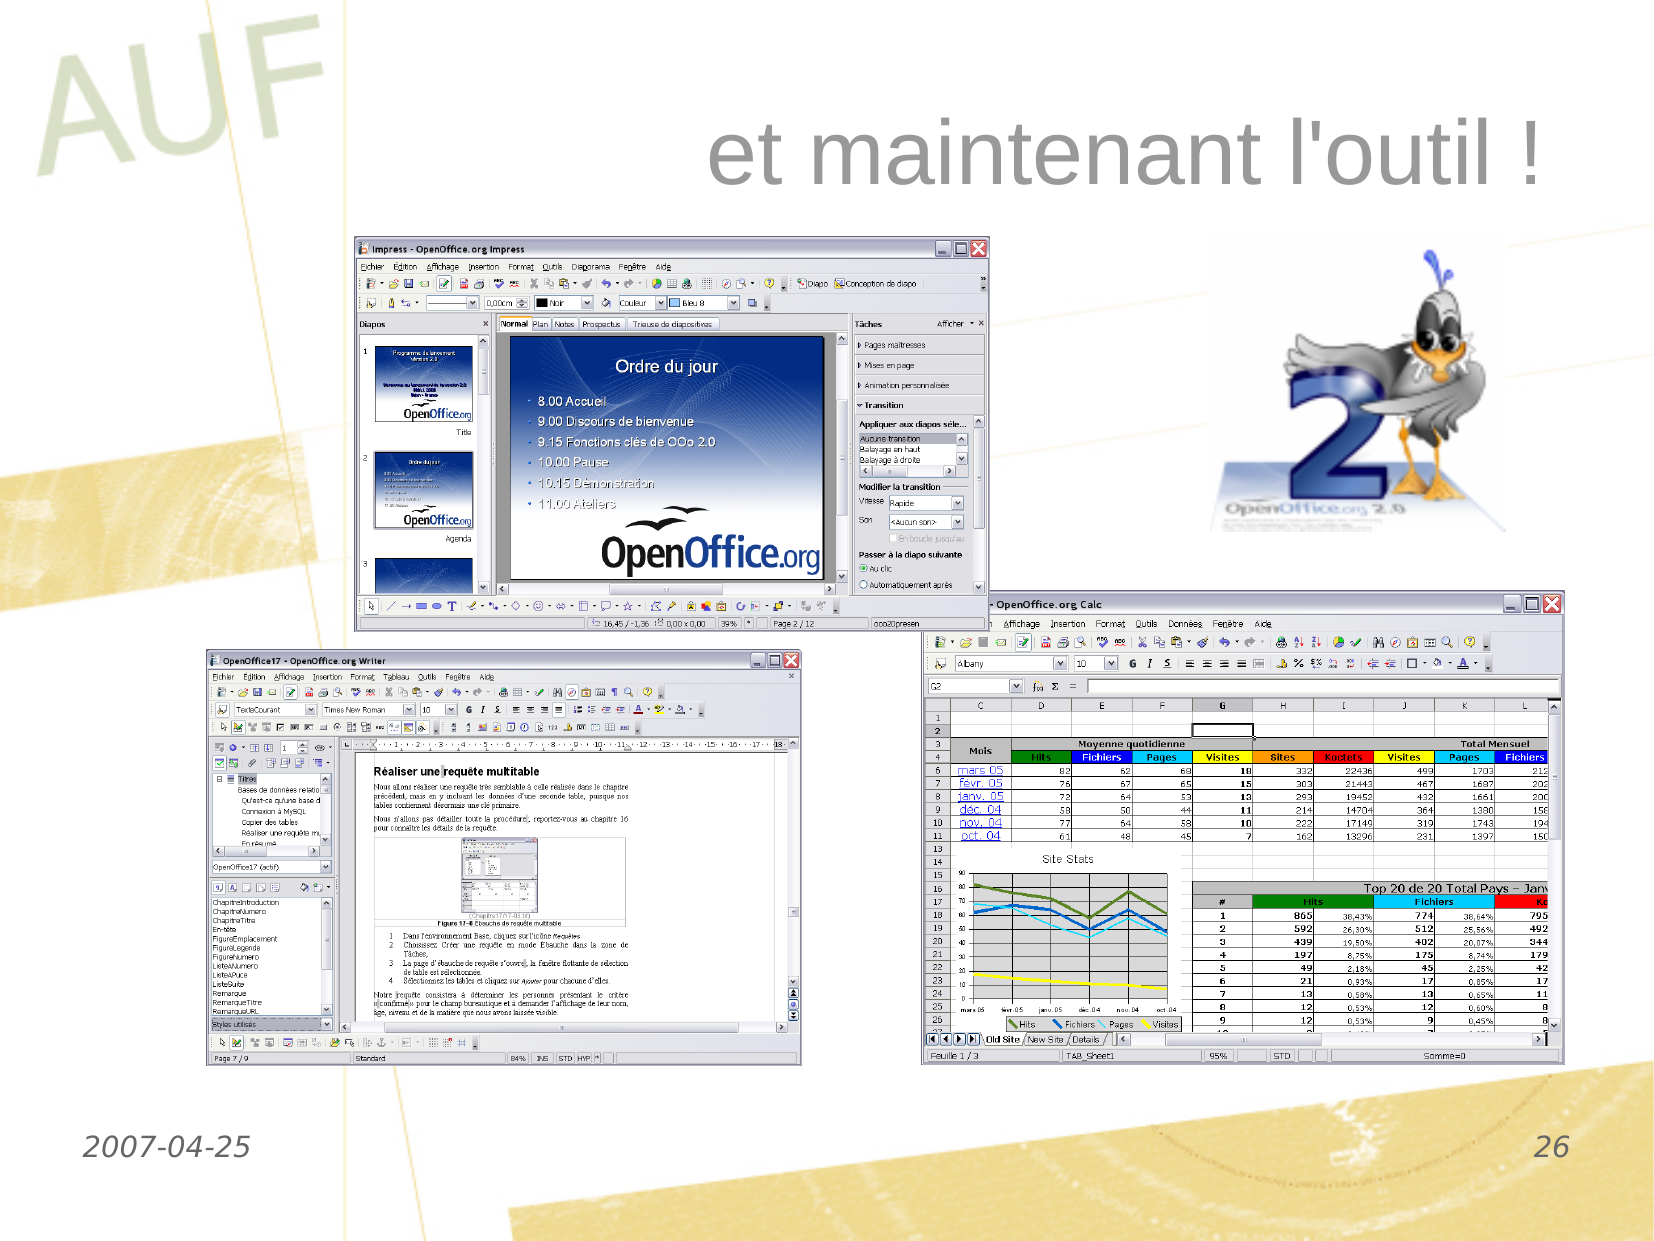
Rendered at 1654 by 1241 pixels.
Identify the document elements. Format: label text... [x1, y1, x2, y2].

picture [0, 0, 1654, 1241]
title et maintenant l'outil ! [82, 56, 1571, 250]
